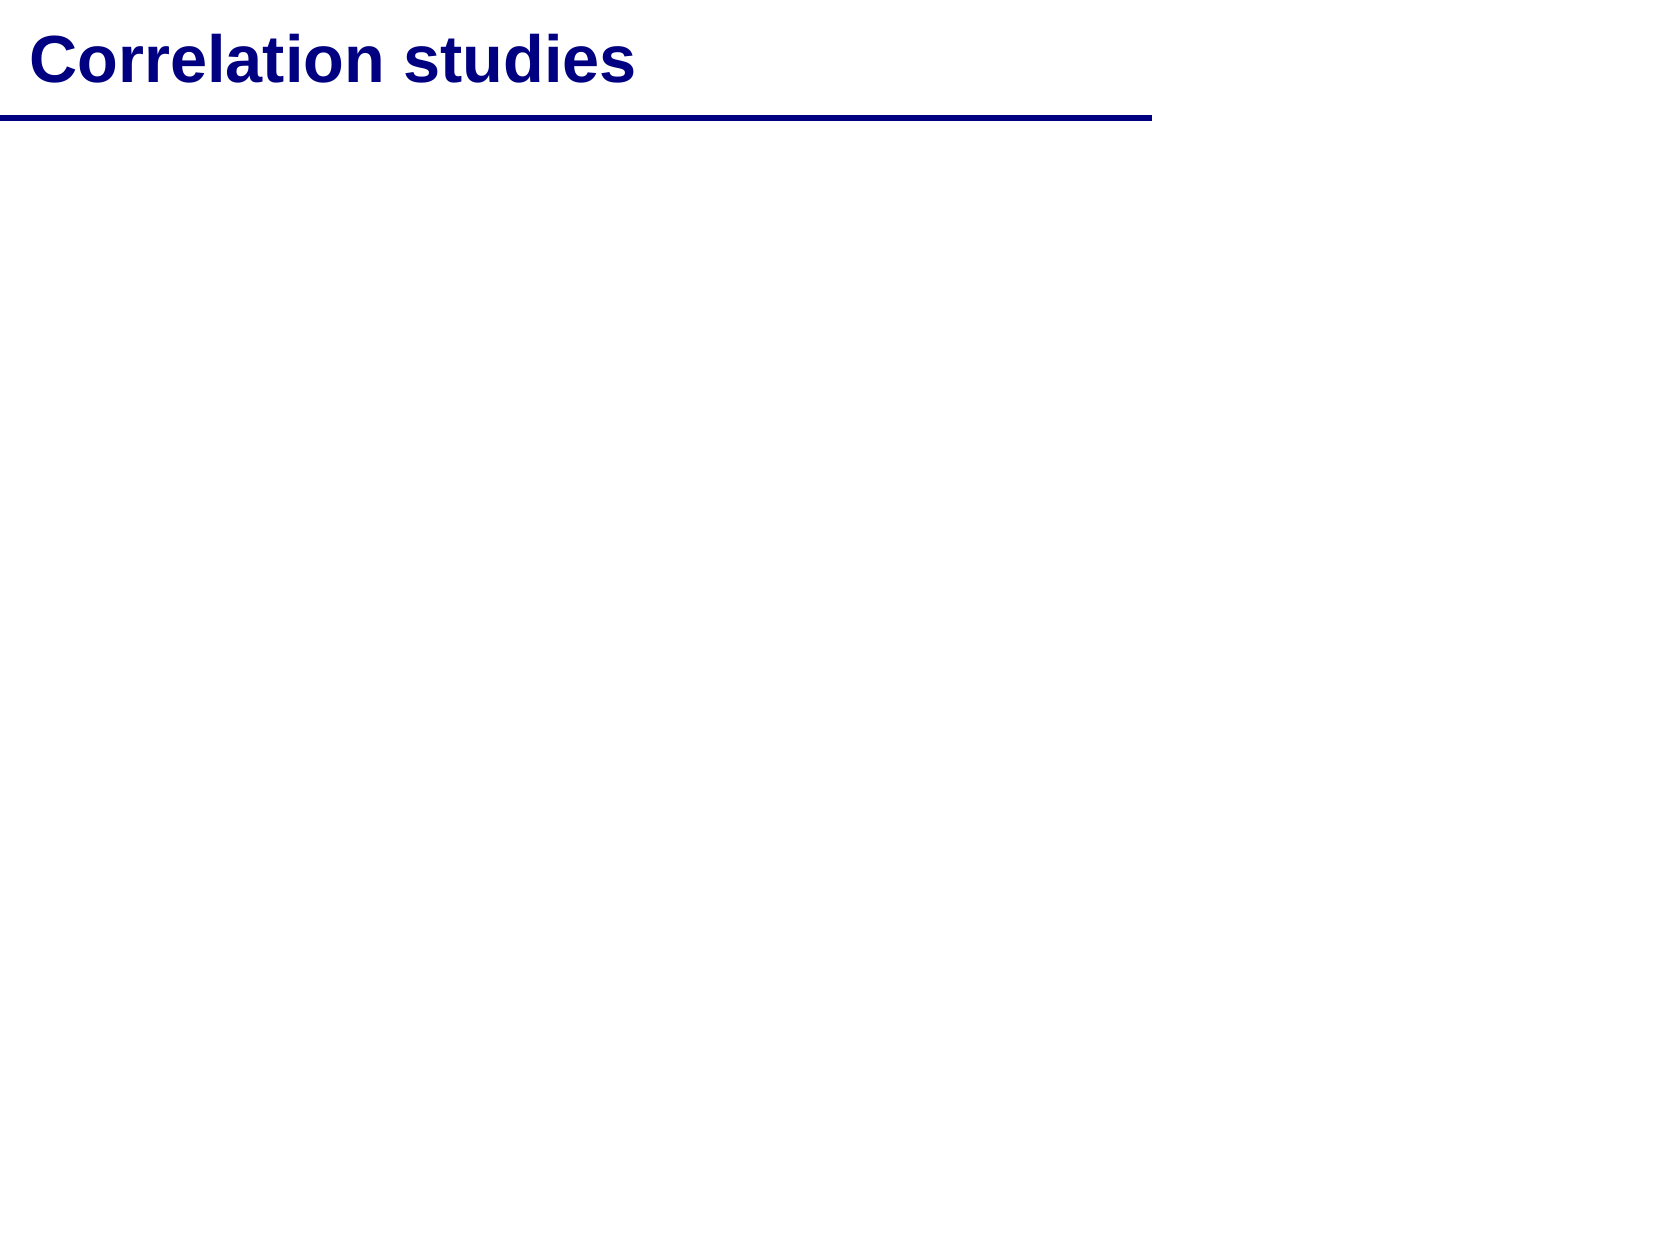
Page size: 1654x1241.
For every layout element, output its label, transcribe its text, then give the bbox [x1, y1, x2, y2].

title Correlation studies [29, 0, 1625, 119]
